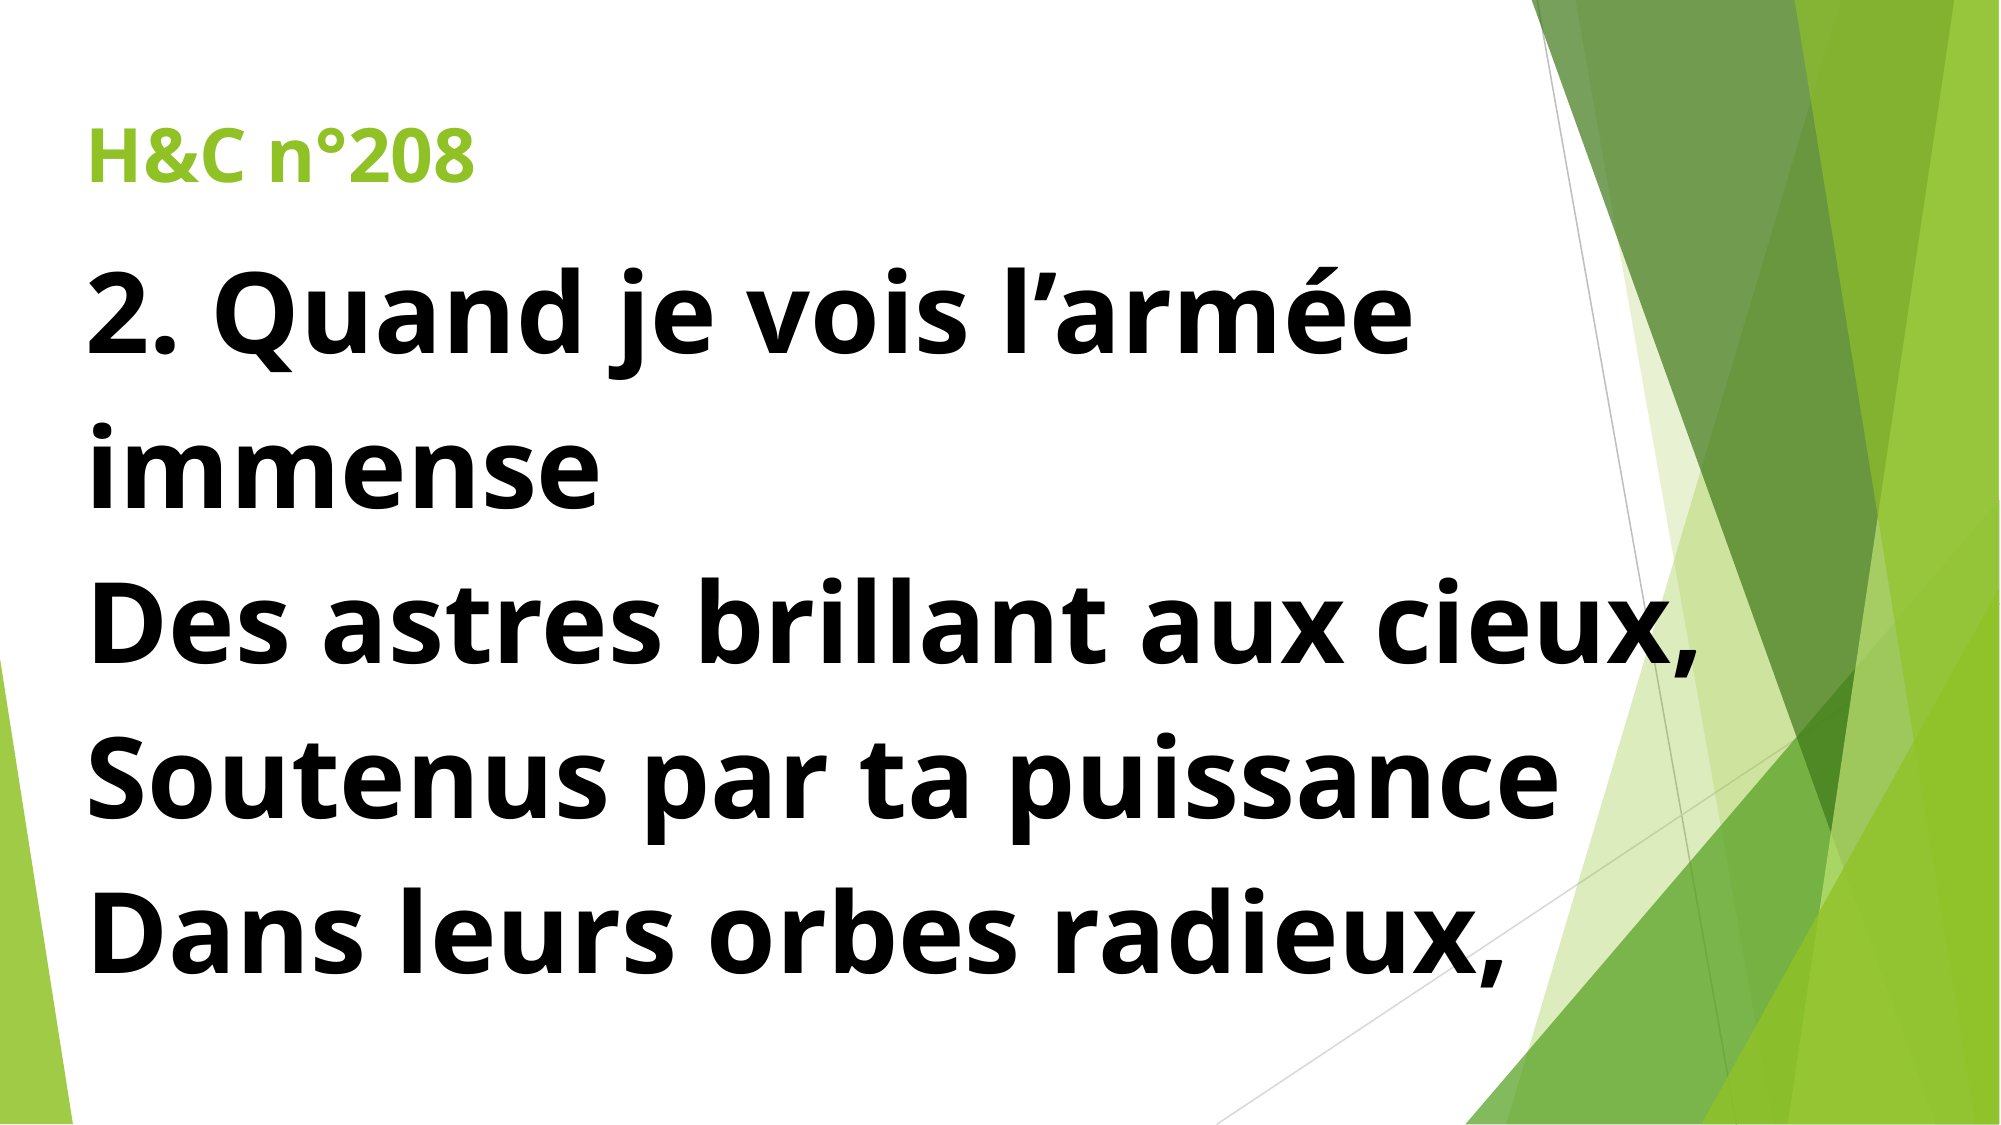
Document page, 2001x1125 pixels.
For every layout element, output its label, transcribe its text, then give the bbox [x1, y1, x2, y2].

text_box 2. Quand je vois l’armée immense Des astres brillant aux cieux, Soutenus par ta puissance Dans leurs orbes radieux, [70, 213, 1973, 1037]
text_box H&C n°208 [70, 99, 1522, 213]
